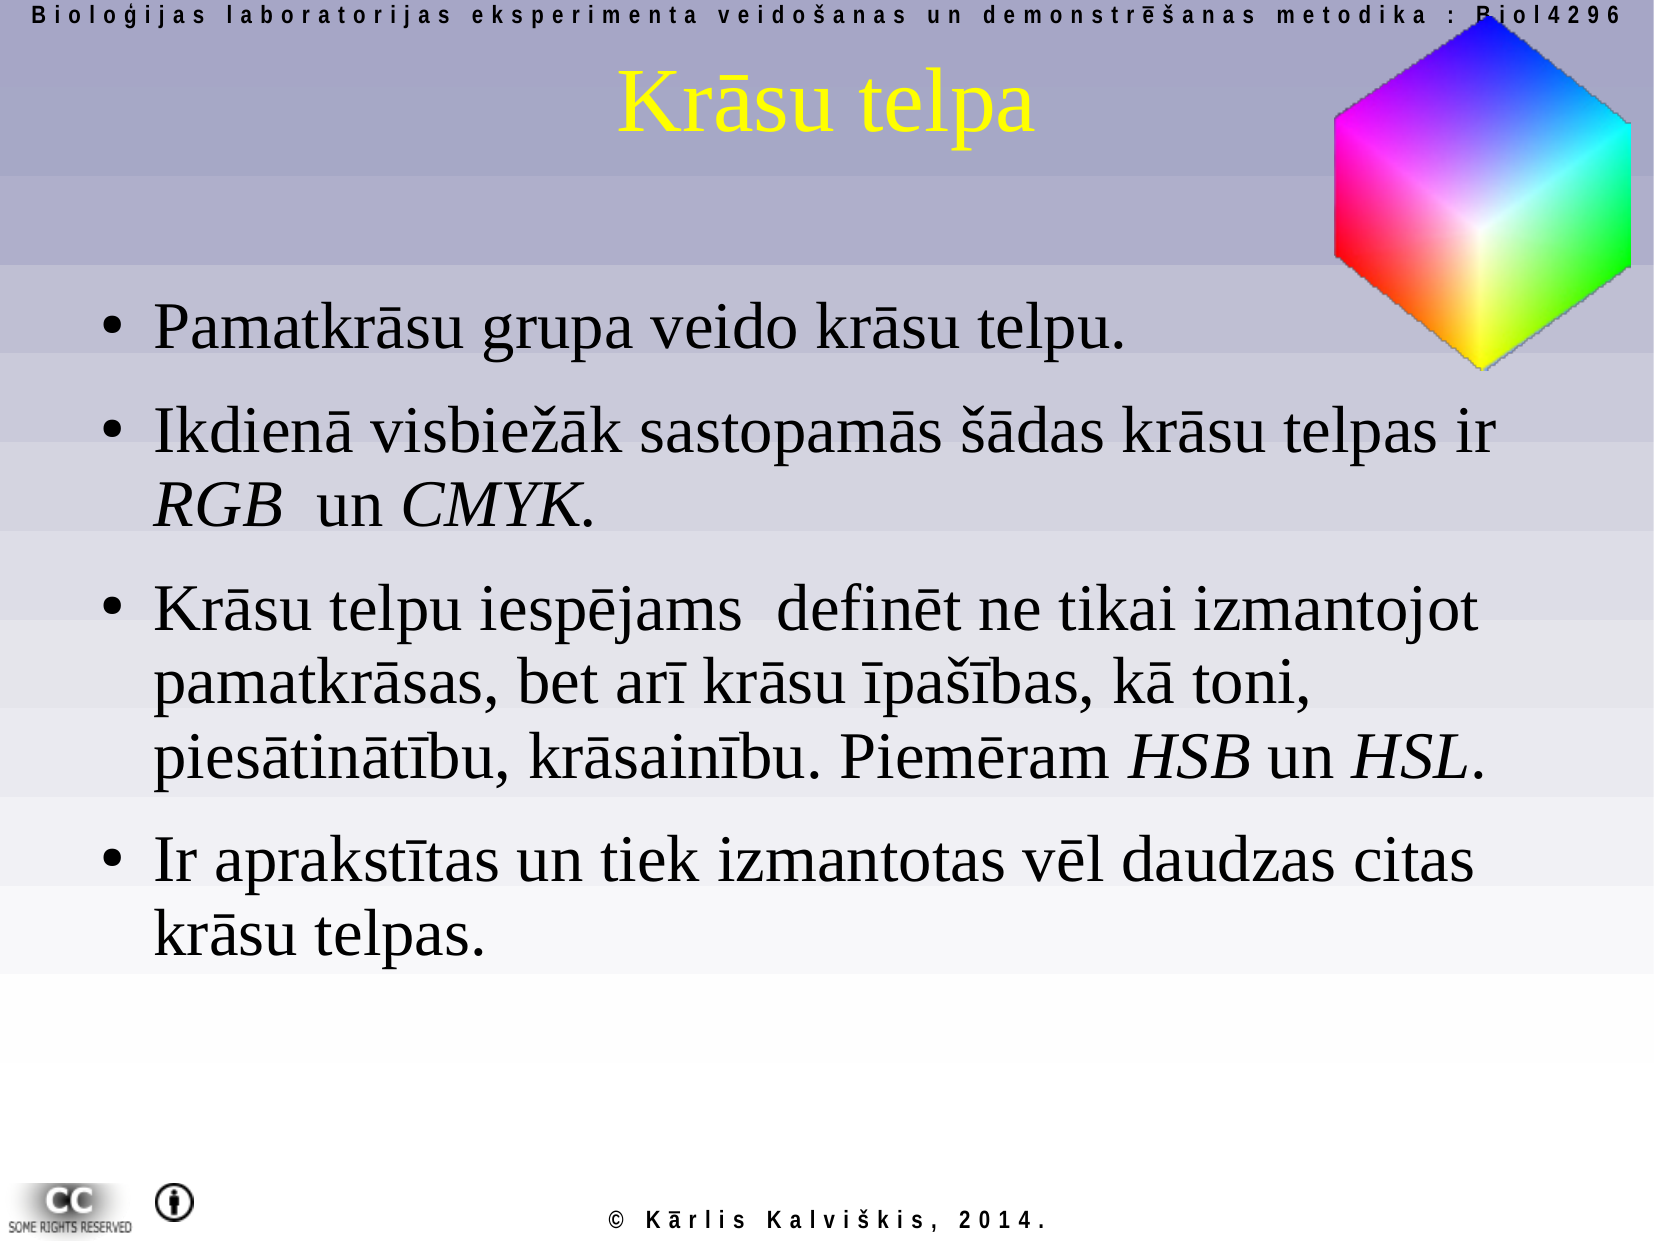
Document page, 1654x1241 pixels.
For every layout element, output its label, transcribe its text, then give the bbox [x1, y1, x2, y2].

title Krāsu telpa [29, 49, 1334, 296]
list Pamatkrāsu grupa veido krāsu telpu. Ikdienā visbiežāk sastopamās šādas krāsu telpas ir RGB un CMYK. Krāsu telpu iespējams definēt ne tikai izmantojot pamatkrāsas, bet arī krāsu īpašības, kā toni, piesātinātību, krāsainību. Piemēram HSB un HSL. Ir aprakstītas un tiek izmantotas vēl daudzas citas krāsu telpas. [82, 289, 1571, 1113]
picture [0, 0, 1654, 1241]
